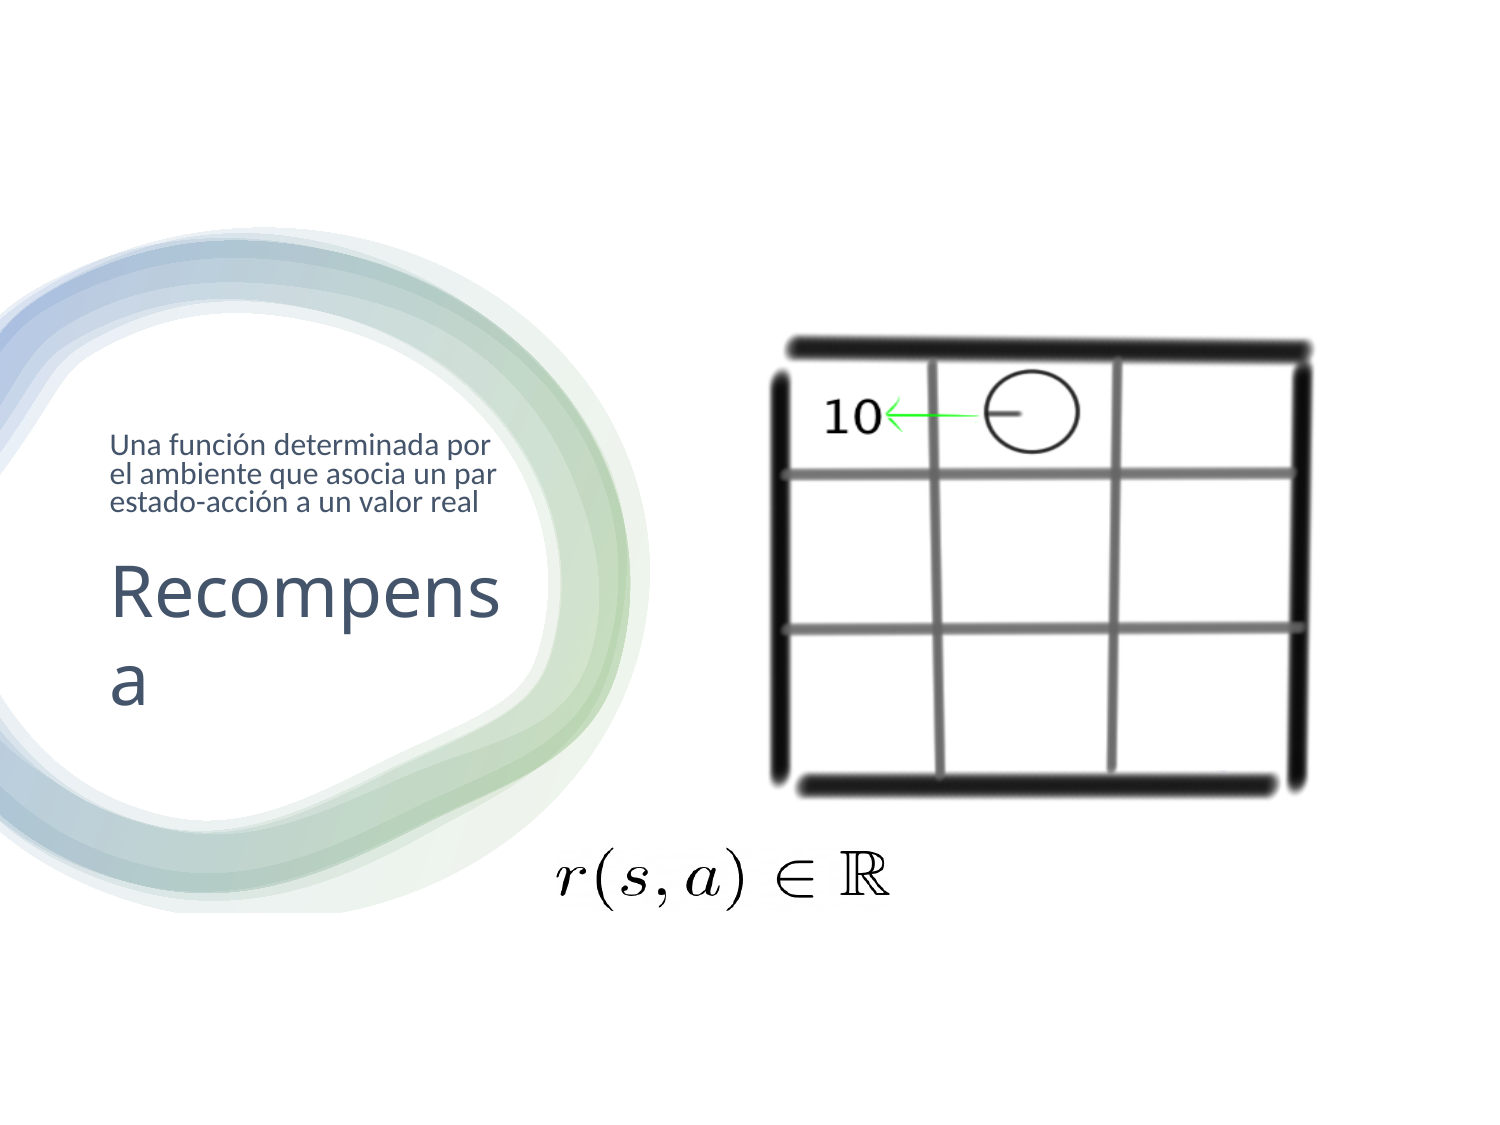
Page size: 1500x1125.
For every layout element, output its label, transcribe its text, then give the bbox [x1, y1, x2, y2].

picture [556, 297, 1382, 911]
title Recompensa [94, 540, 517, 732]
list Una función determinada por el ambiente que asocia un par estado-acción a un valor real [94, 423, 517, 527]
text_box [0, 206, 1477, 940]
